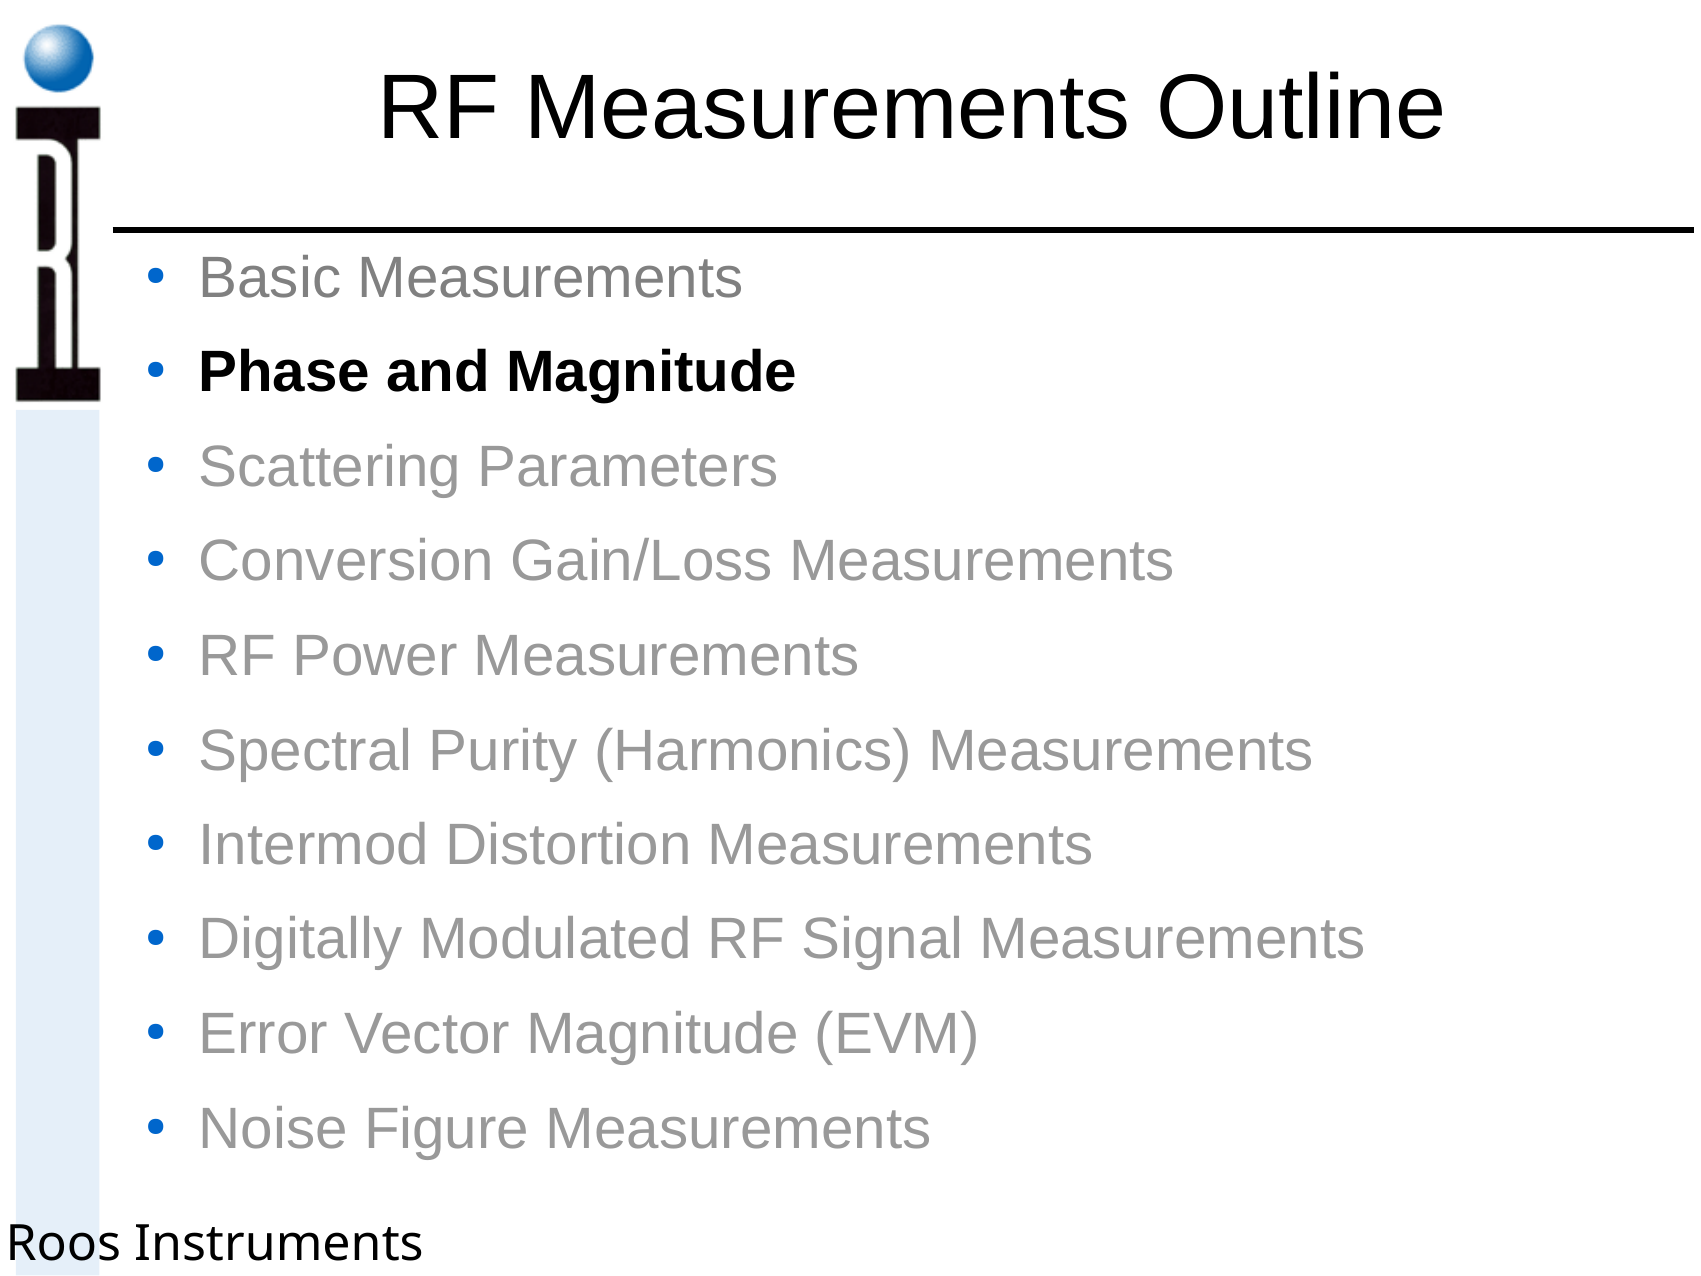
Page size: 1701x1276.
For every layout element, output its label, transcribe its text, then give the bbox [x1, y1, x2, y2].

picture [11, 20, 106, 409]
list Basic Measurements Phase and Magnitude Scattering Parameters Conversion Gain/Loss Measurements RF Power Measurements Spectral Purity (Harmonics) Measurements Intermod Distortion Measurements Digitally Modulated RF Signal Measurements Error Vector Magnitude (EVM) Noise Figure Measurements [127, 244, 1701, 1160]
title RF Measurements Outline [124, 0, 1701, 214]
